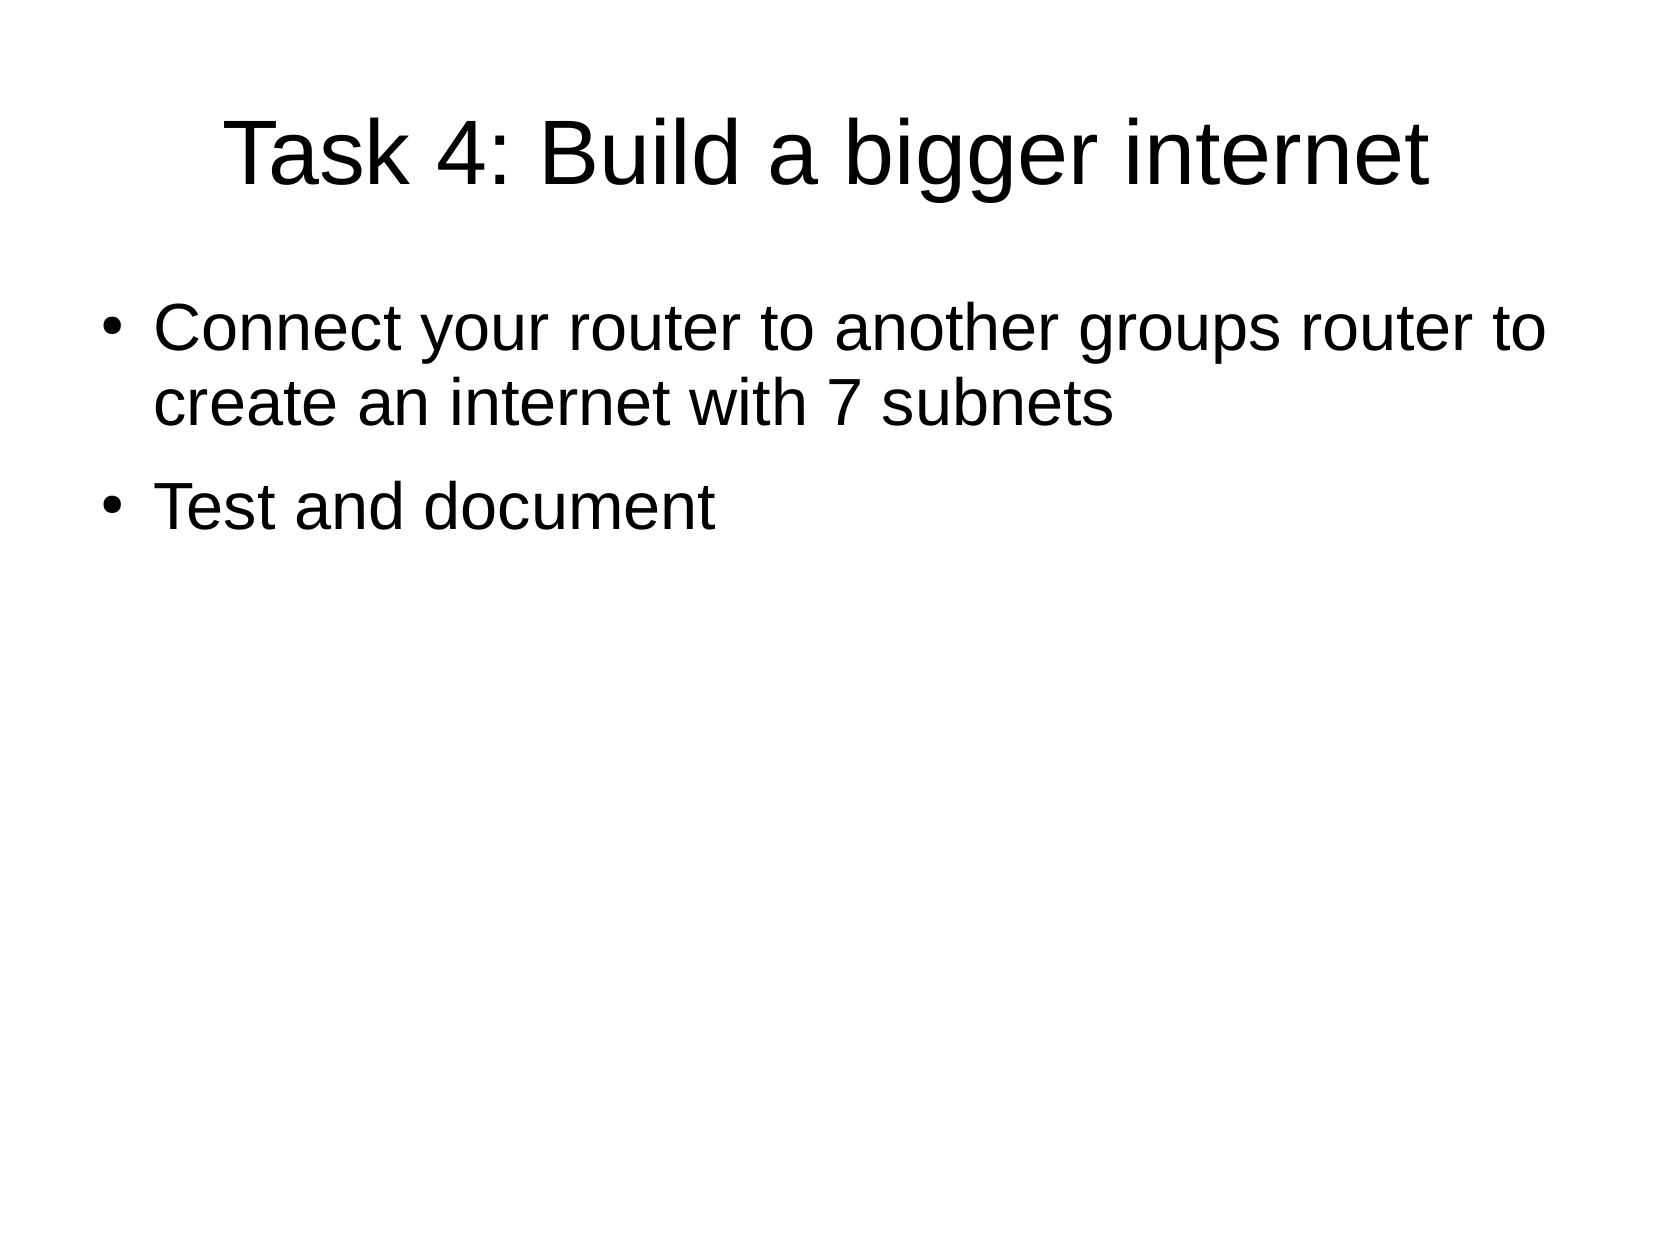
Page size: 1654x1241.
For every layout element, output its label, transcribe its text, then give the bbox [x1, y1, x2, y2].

list Connect your router to another groups router to create an internet with 7 subnets Test and document [82, 290, 1571, 1010]
title Task 4: Build a bigger internet [82, 49, 1571, 257]
